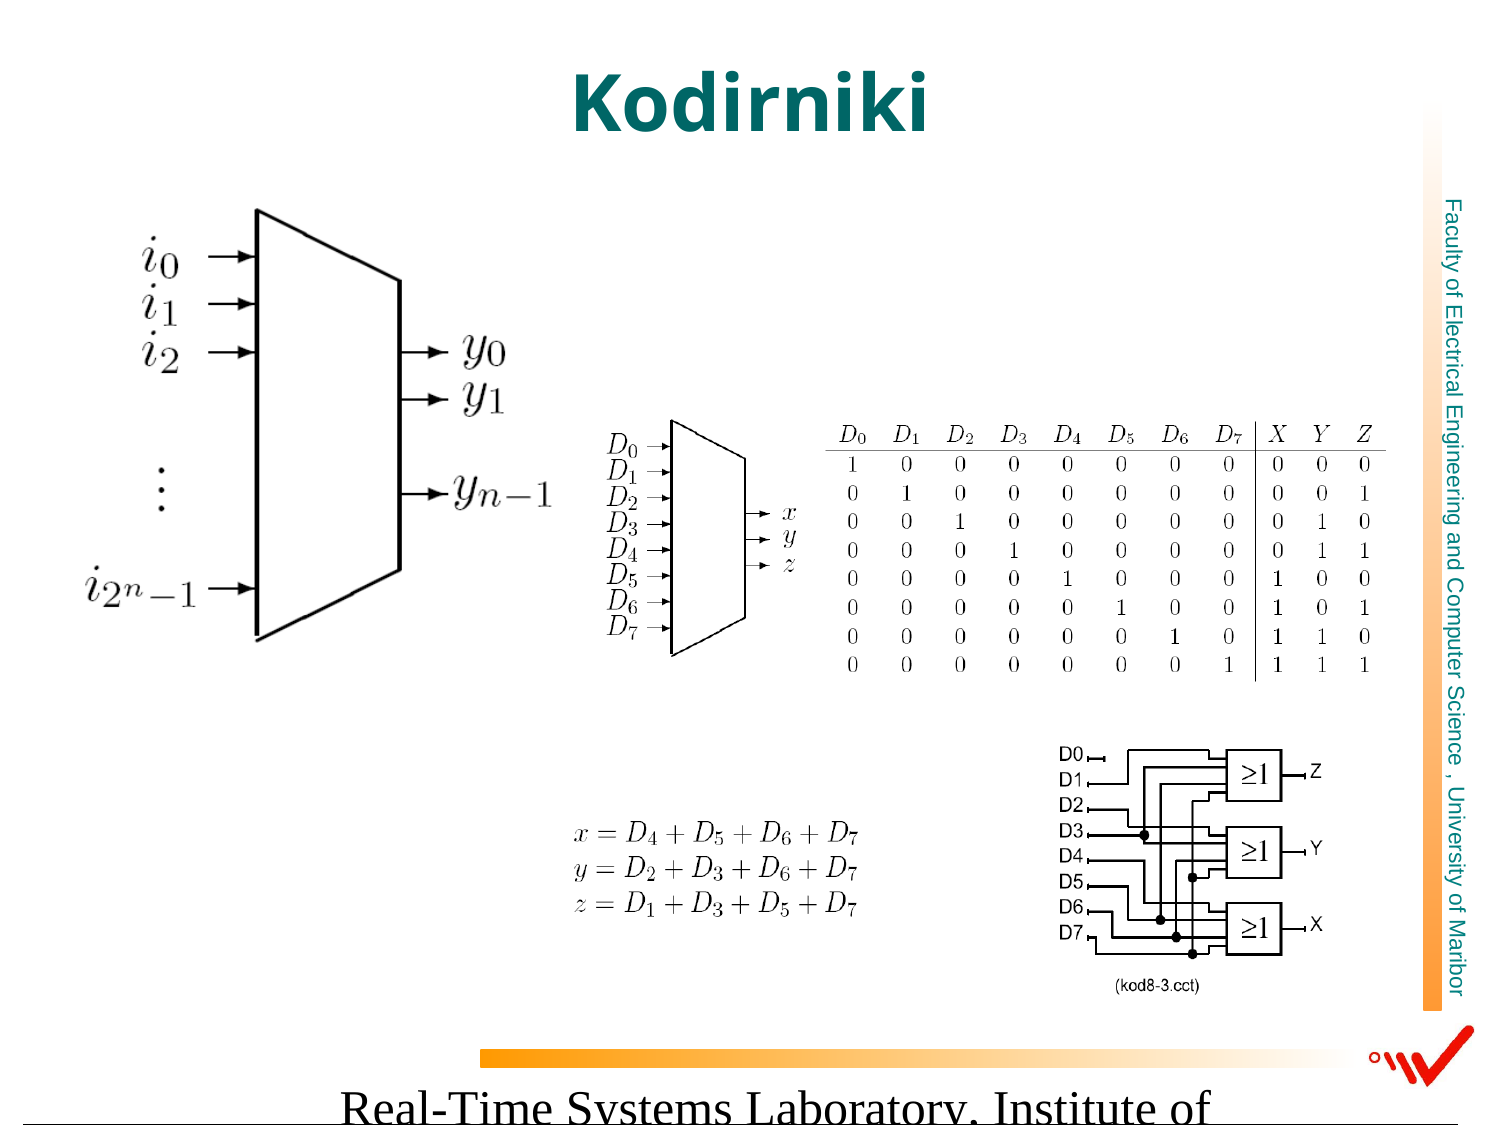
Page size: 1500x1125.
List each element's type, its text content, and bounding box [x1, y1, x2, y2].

picture [39, 183, 1390, 996]
title Kodirniki [75, 45, 1426, 233]
